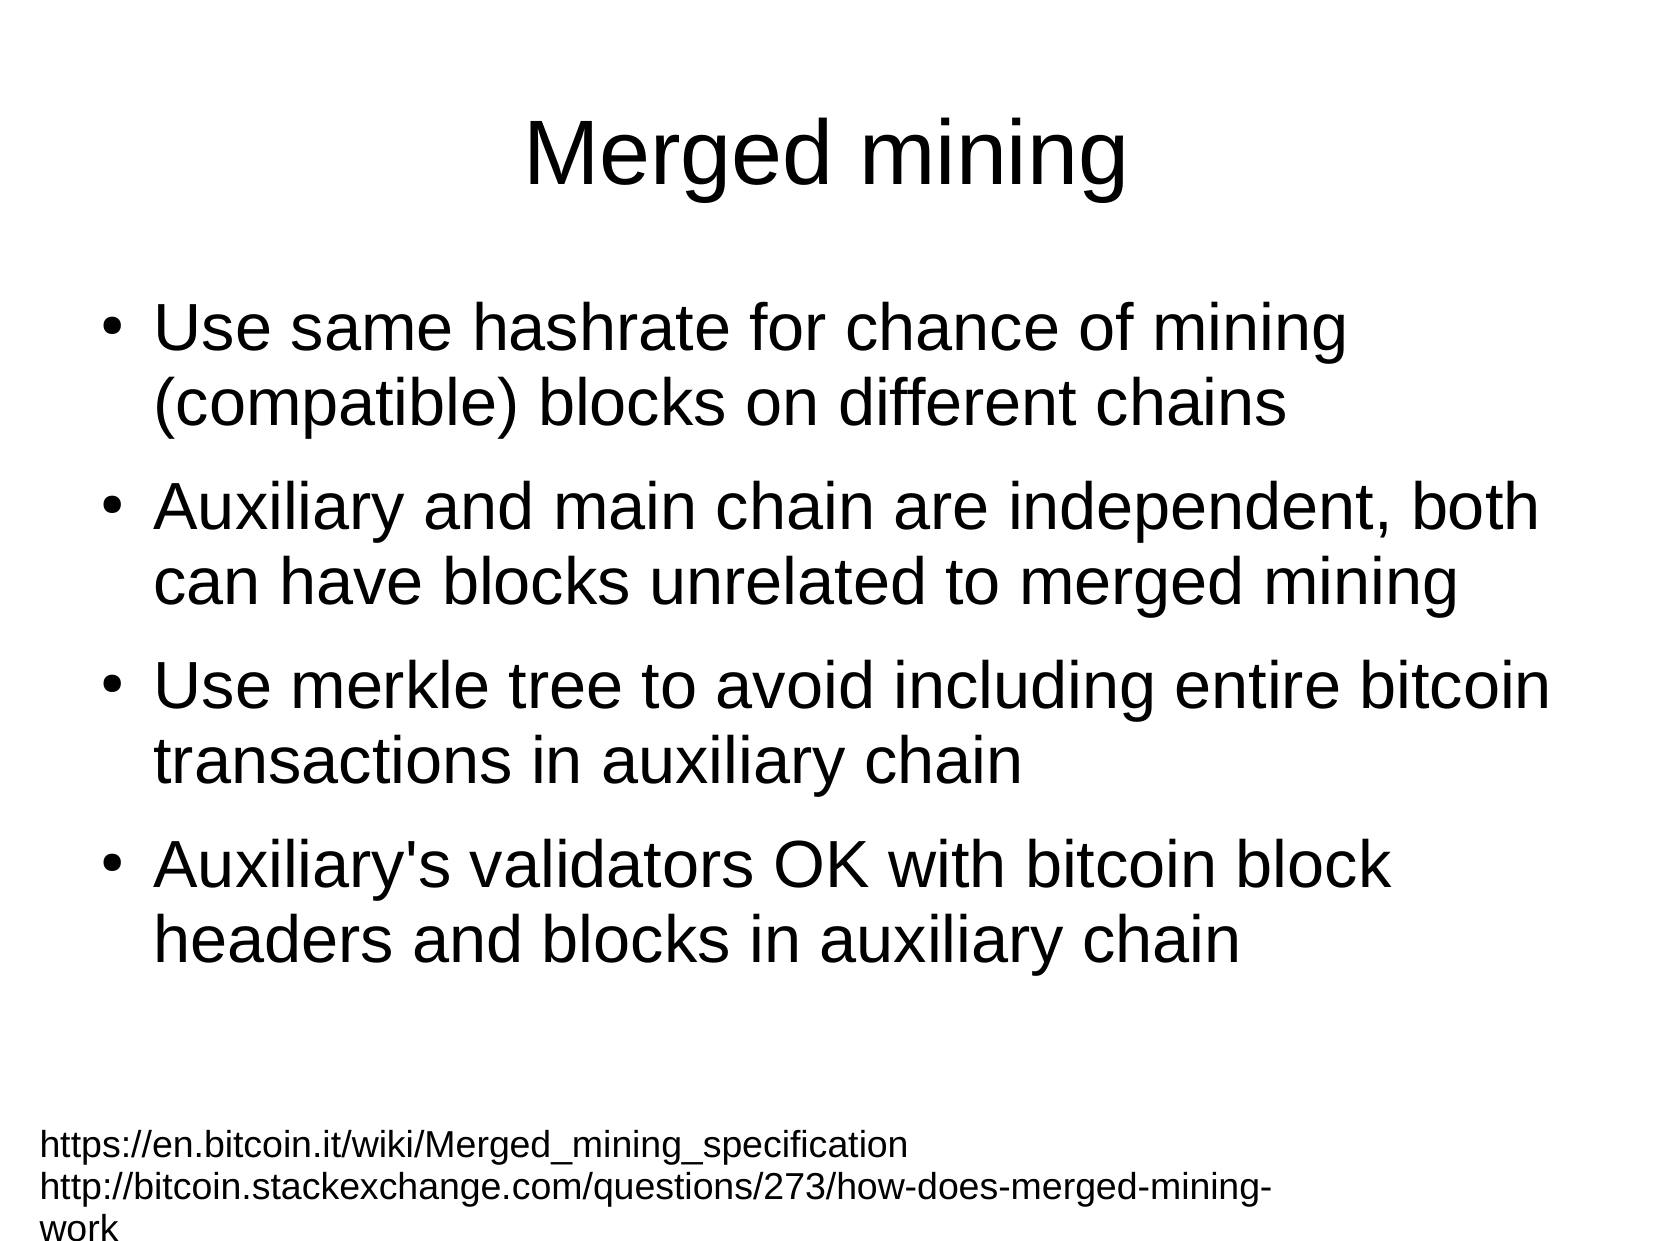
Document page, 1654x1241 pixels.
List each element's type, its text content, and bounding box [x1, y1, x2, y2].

title Merged mining [82, 49, 1571, 257]
text_box https://en.bitcoin.it/wiki/Merged_mining_specification http://bitcoin.stackexchange.com/questions/273/how-does-merged-mining-work [24, 1116, 1366, 1216]
list Use same hashrate for chance of mining (compatible) blocks on different chains Auxiliary and main chain are independent, both can have blocks unrelated to merged mining Use merkle tree to avoid including entire bitcoin transactions in auxiliary chain Auxiliary's validators OK with bitcoin block headers and blocks in auxiliary chain [82, 290, 1571, 1010]
